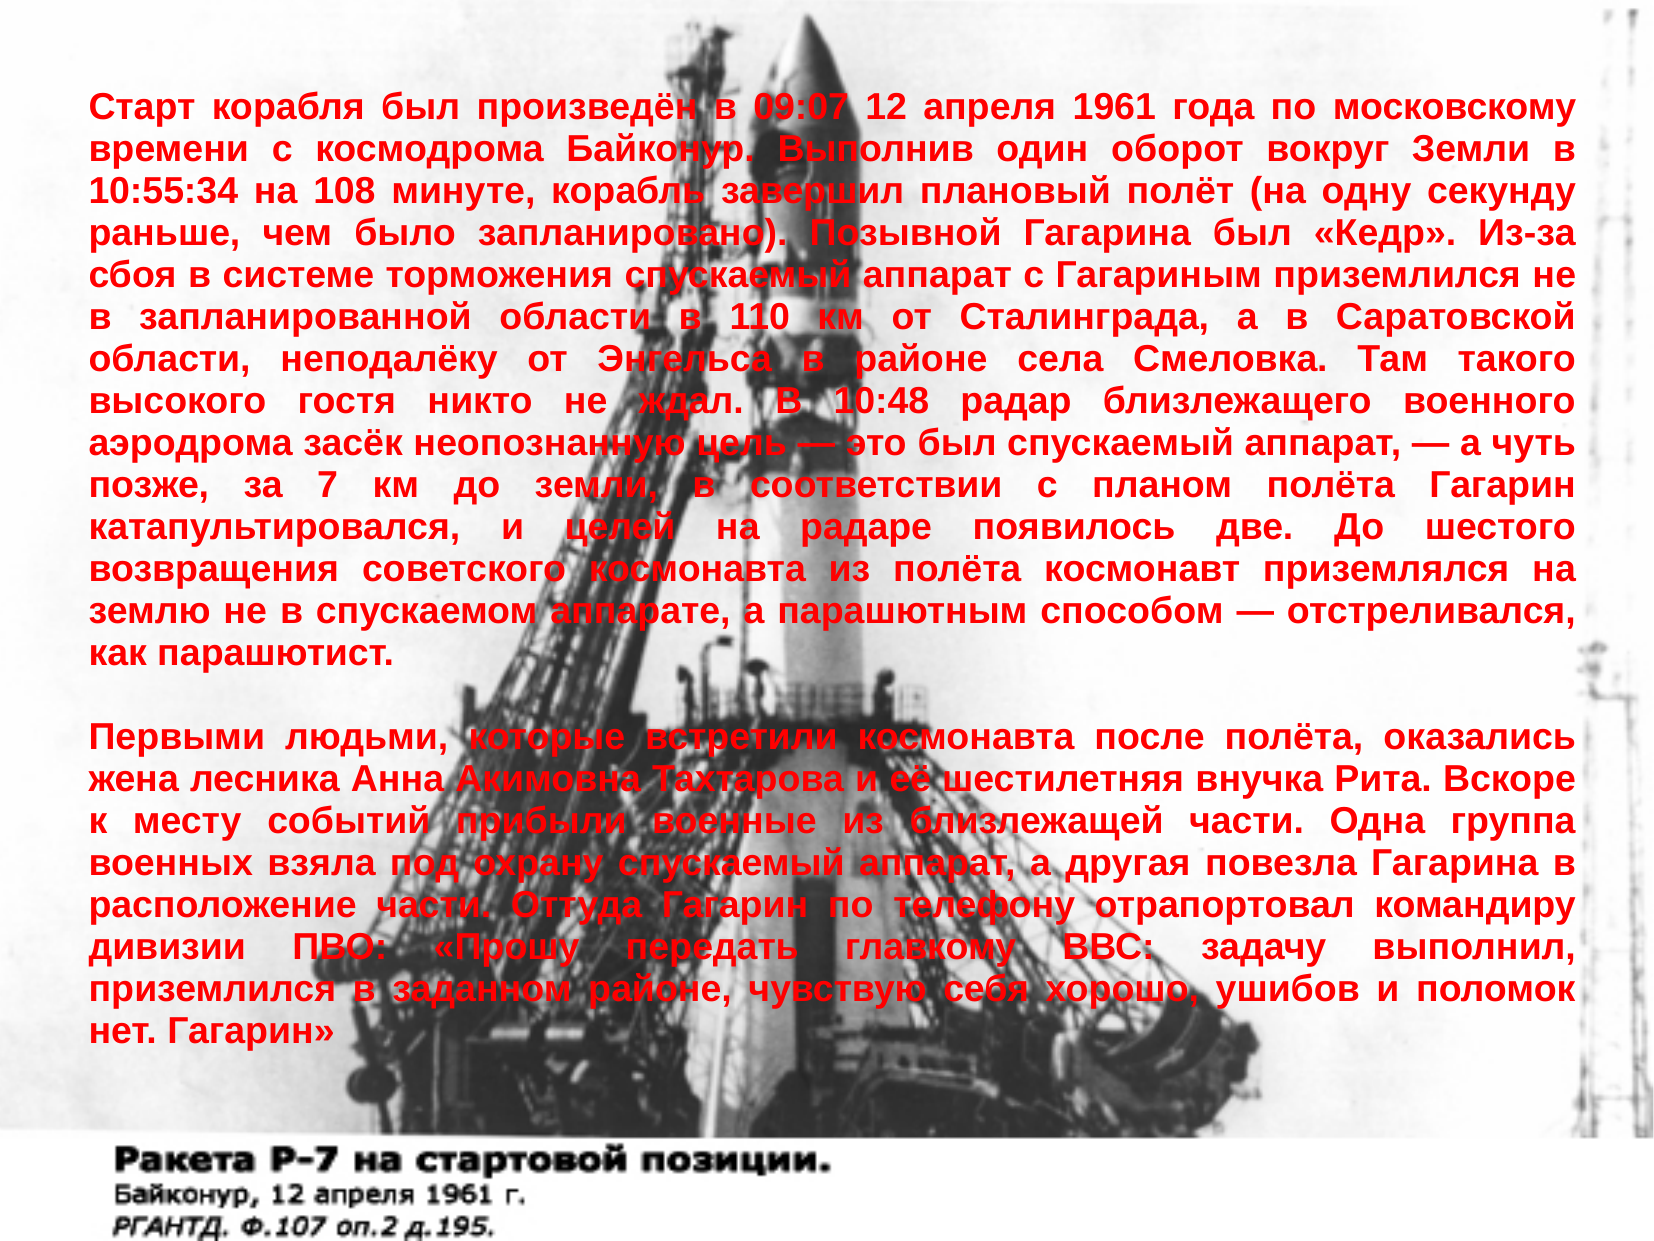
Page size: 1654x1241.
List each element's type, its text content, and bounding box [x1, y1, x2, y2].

picture [0, 0, 1654, 1241]
subtitle Старт корабля был произведён в 09:07 12 апреля 1961 года по московскому времени с космодрома Байконур. Выполнив один оборот вокруг Земли в 10:55:34 на 108 минуте, корабль завершил плановый полёт (на одну секунду раньше, чем было запланировано). Позывной Гагарина был «Кедр». Из-за сбоя в системе торможения спускаемый аппарат с Гагариным приземлился не в запланированной области в 110 км от Сталинграда, а в Саратовской области, неподалёку от Энгельса в районе села Смеловка. Там такого высокого гостя никто не ждал. В 10:48 радар близлежащего военного аэродрома засёк неопознанную цель — это был спускаемый аппарат, — а чуть позже, за 7 км до земли, в соответствии с планом полёта Гагарин катапультировался, и целей на радаре появилось две. До шестого возвращения советского космонавта из полёта космонавт приземлялся на землю не в спускаемом аппарате, а парашютным способом — отстреливался, как парашютист. Первыми людьми, которые встретили космонавта после полёта, оказались жена лесника Анна Акимовна Тахтарова и её шестилетняя внучка Рита. Вскоре к месту событий прибыли военные из близлежащей части. Одна группа военных взяла под охрану спускаемый аппарат, а другая повезла Гагарина в расположение части. Оттуда Гагарин по телефону отрапортовал командиру дивизии ПВО: «Прошу передать главкому ВВС: задачу выполнил, приземлился в заданном районе, чувствую себя хорошо, ушибов и поломок нет. Гагарин» [88, 92, 1577, 1044]
